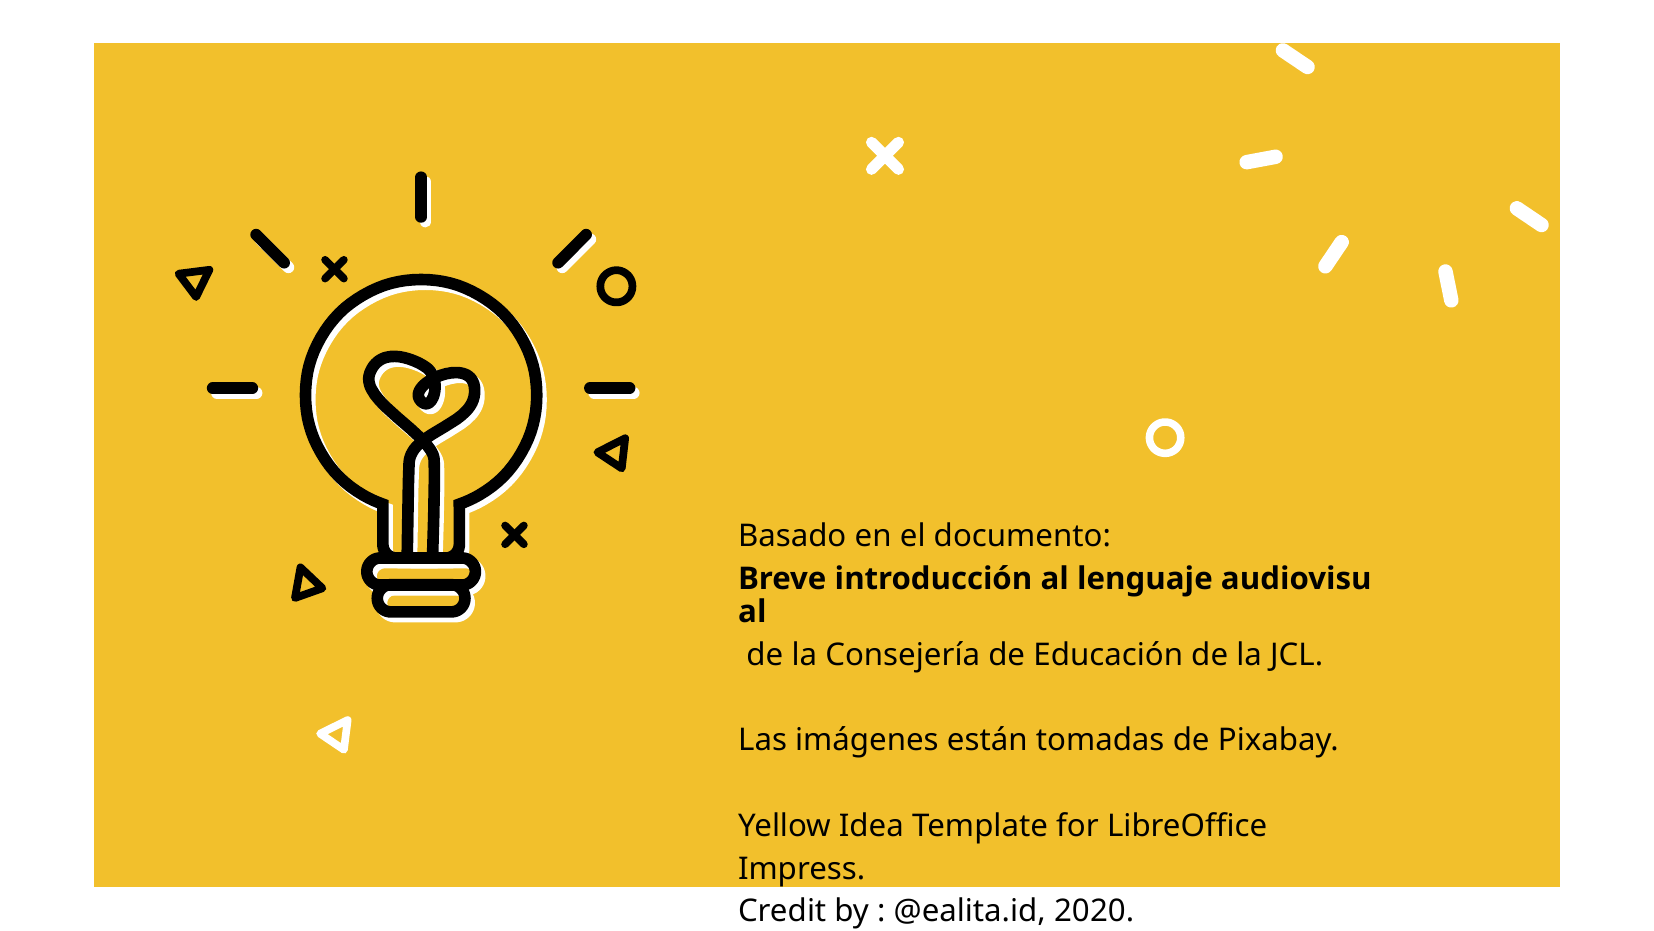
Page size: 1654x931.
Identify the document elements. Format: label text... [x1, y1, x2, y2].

title Basado en el documento: Breve introducción al lenguaje audiovisual de la Consejería de Educación de la JCL. Las imágenes están tomadas de Pixabay. Yellow Idea Template for LibreOffice Impress. Credit by : @ealita.id, 2020. [738, 574, 1391, 837]
